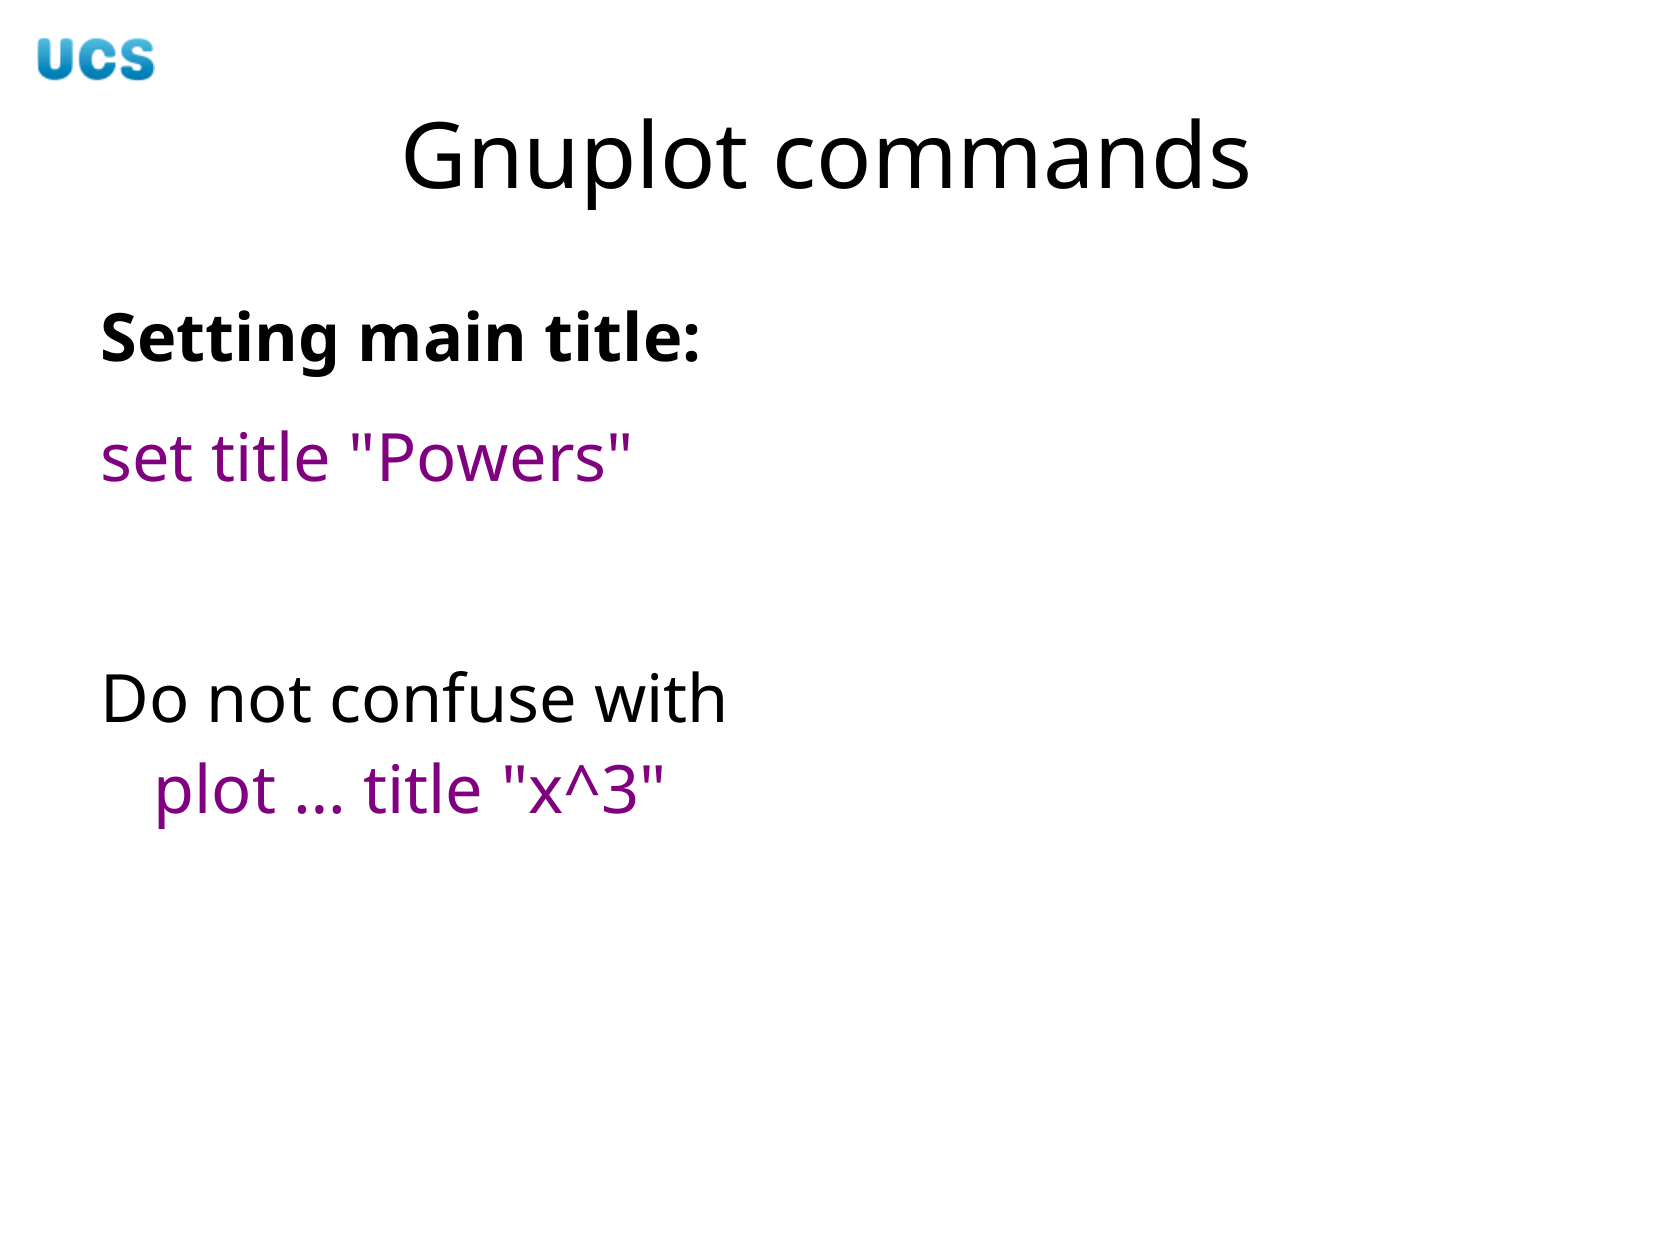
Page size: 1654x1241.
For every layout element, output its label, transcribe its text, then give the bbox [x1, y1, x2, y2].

picture [37, 37, 155, 82]
list Setting main title: set title "Powers" Do not confuse with plot … title "x^3" [82, 290, 1571, 1109]
title Gnuplot commands [82, 49, 1571, 257]
